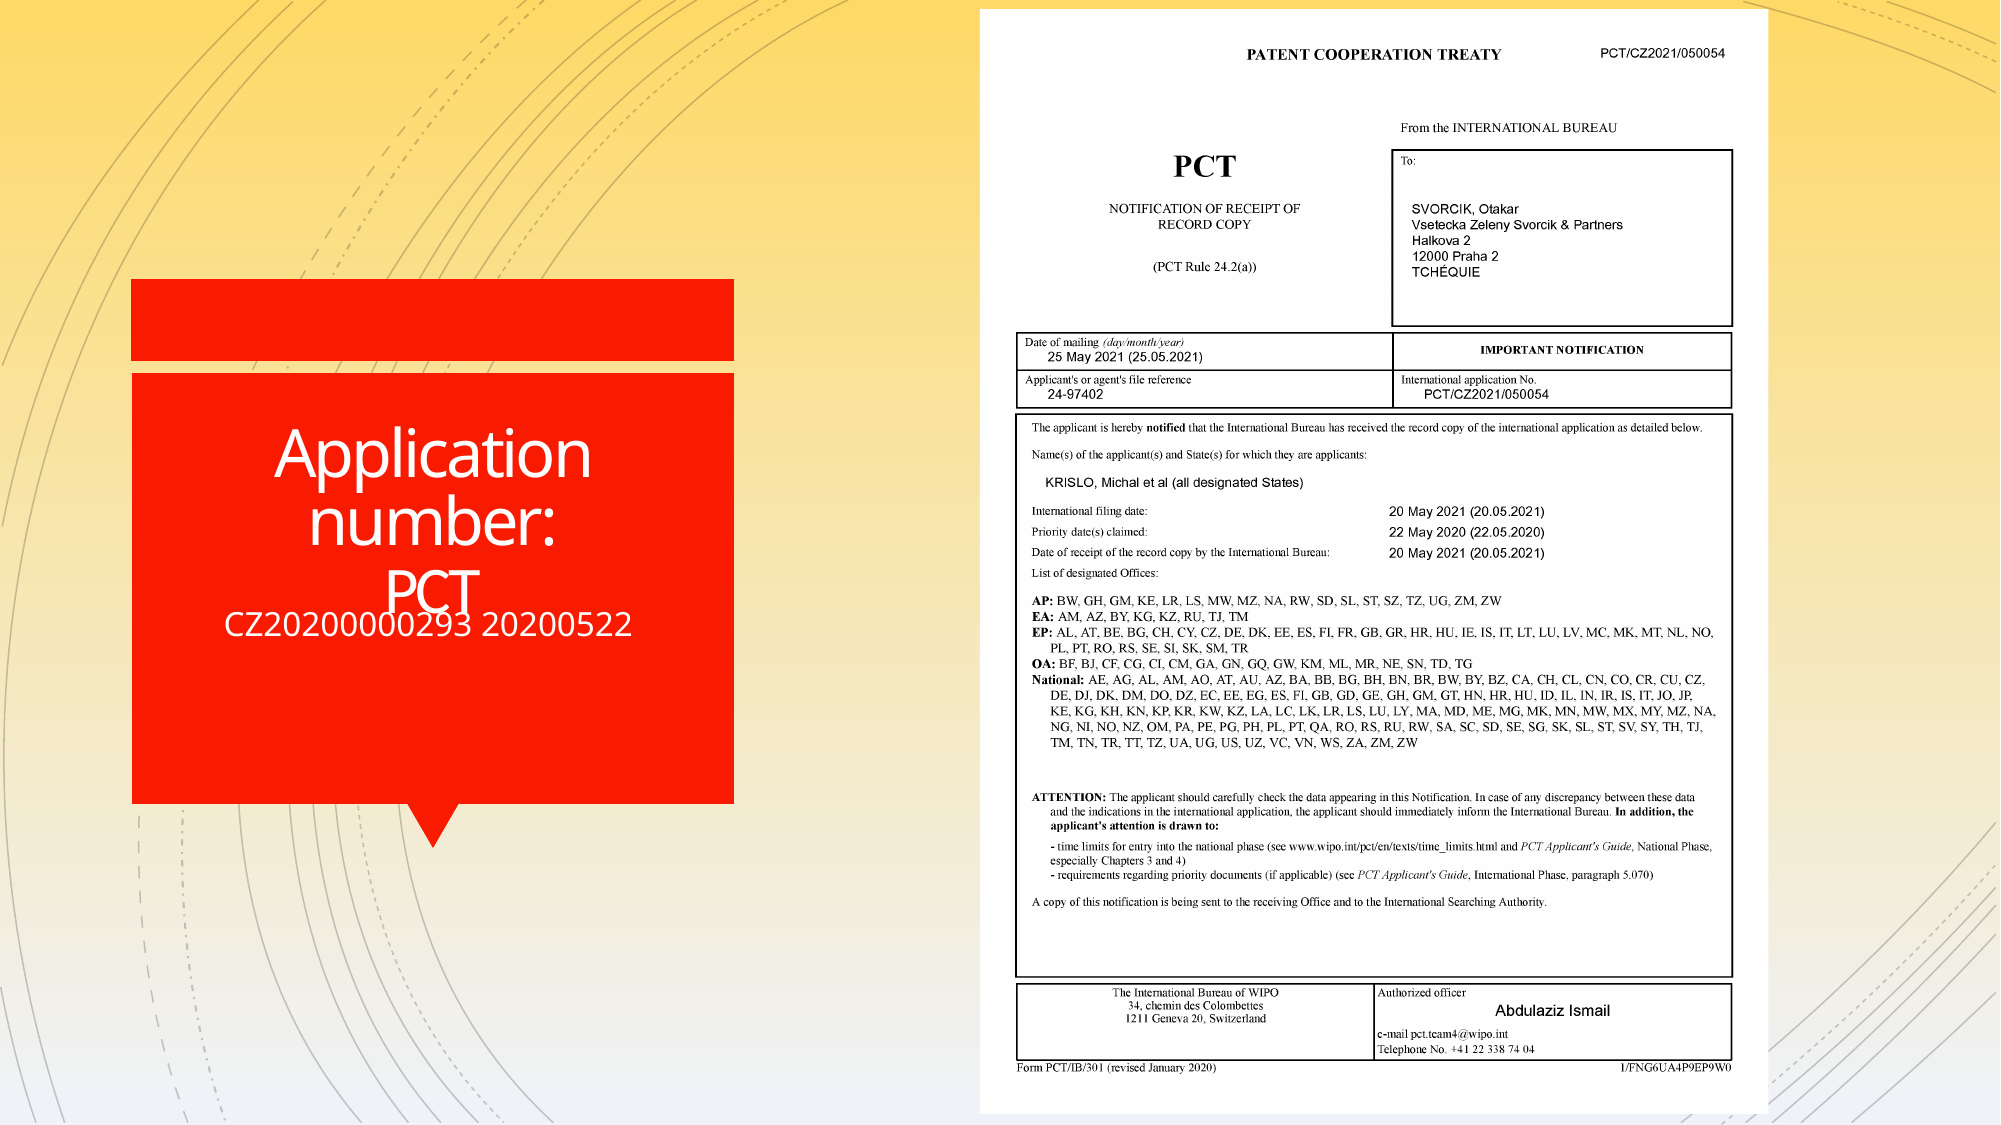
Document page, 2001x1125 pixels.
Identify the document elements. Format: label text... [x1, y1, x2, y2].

list CZ20200000293 20200522 [145, 587, 721, 788]
picture [979, 9, 1769, 1114]
title Application number: PCT [145, 385, 721, 587]
